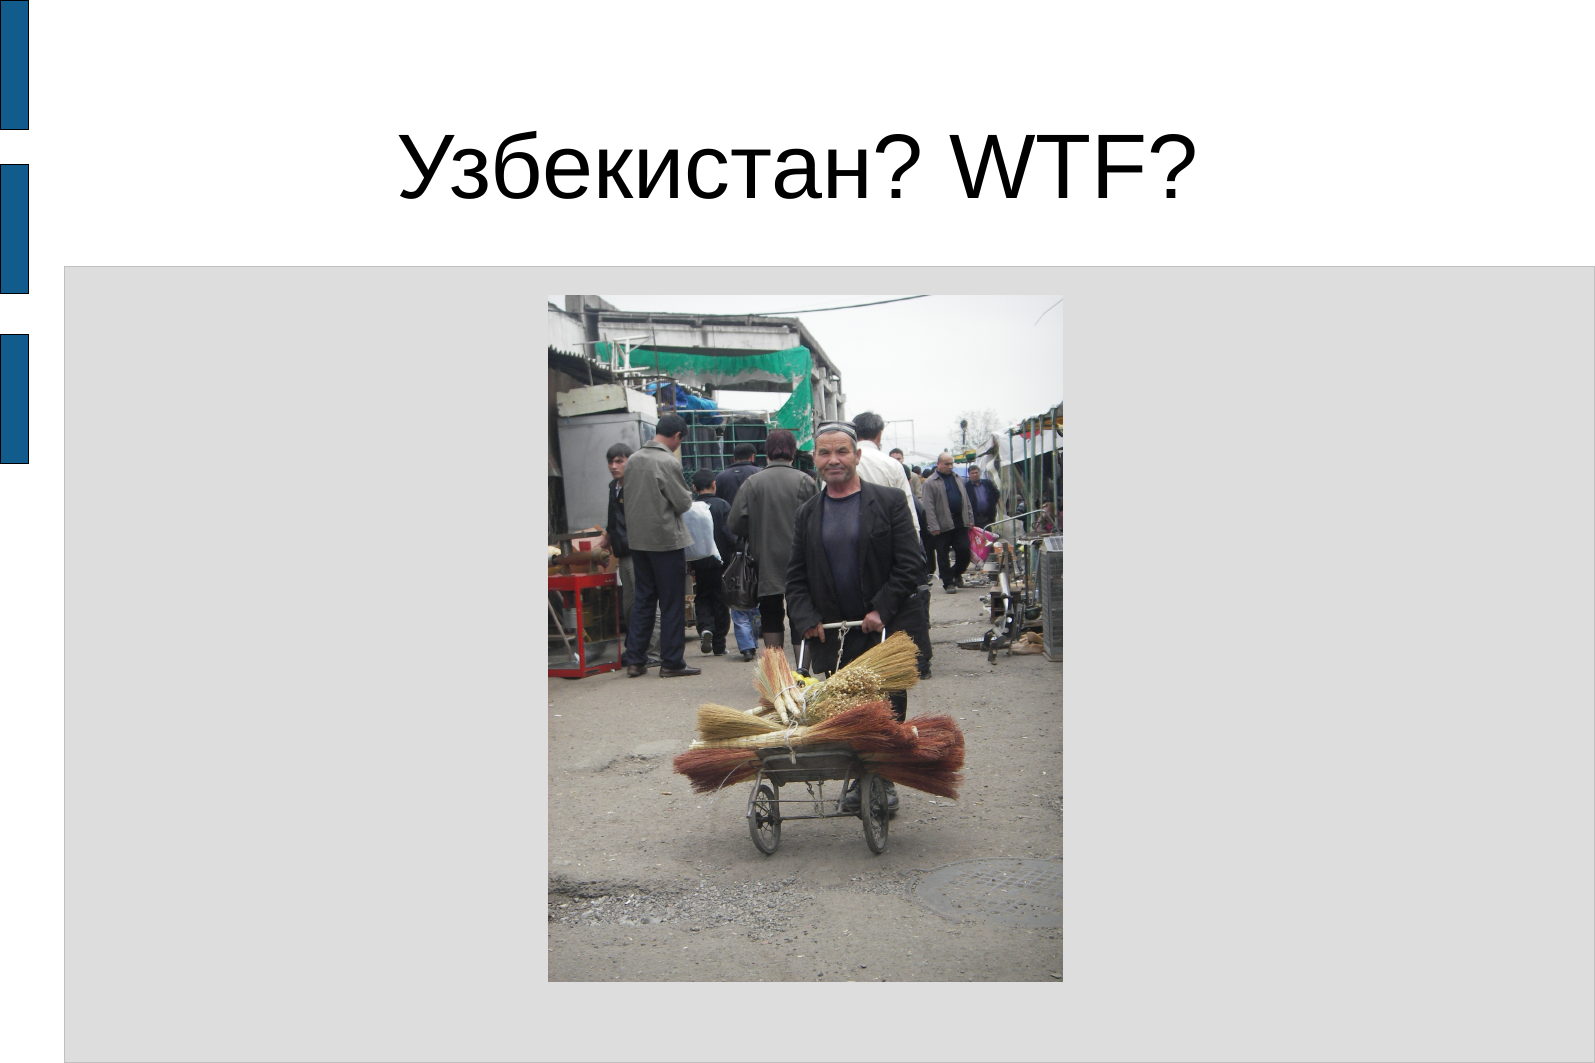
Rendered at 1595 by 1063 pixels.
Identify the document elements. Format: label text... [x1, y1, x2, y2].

picture [548, 295, 1063, 982]
title Узбекистан? WTF? [117, 78, 1479, 256]
